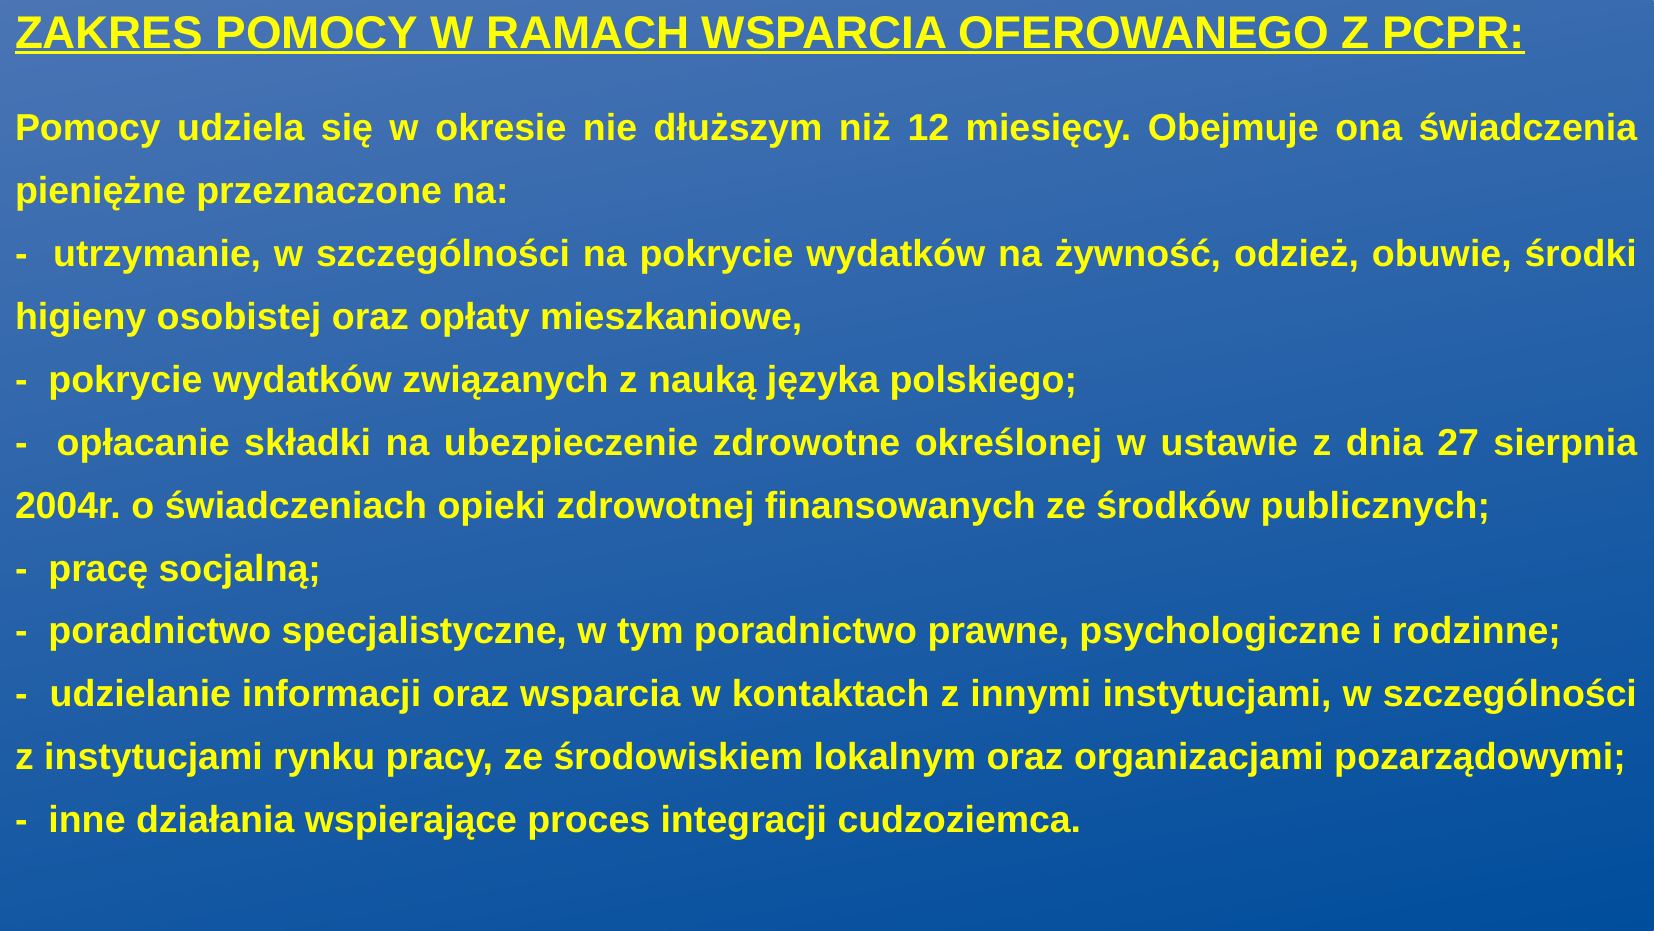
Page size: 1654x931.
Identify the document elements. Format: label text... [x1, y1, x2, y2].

text_box ZAKRES POMOCY W RAMACH WSPARCIA OFEROWANEGO Z PCPR: Pomocy udziela się w okresie nie dłuższym niż 12 miesięcy. Obejmuje ona świadczenia pieniężne przeznaczone na: - utrzymanie, w szczególności na pokrycie wydatków na żywność, odzież, obuwie, środki higieny osobistej oraz opłaty mieszkaniowe, - pokrycie wydatków związanych z nauką języka polskiego; - opłacanie składki na ubezpieczenie zdrowotne określonej w ustawie z dnia 27 sierpnia 2004r. o świadczeniach opieki zdrowotnej finansowanych ze środków publicznych; - pracę socjalną; - poradnictwo specjalistyczne, w tym poradnictwo prawne, psychologiczne i rodzinne; - udzielanie informacji oraz wsparcia w kontaktach z innymi instytucjami, w szczególności z instytucjami rynku pracy, ze środowiskiem lokalnym oraz organizacjami pozarządowymi; - inne działania wspierające proces integracji cudzoziemca. [0, 0, 1654, 872]
